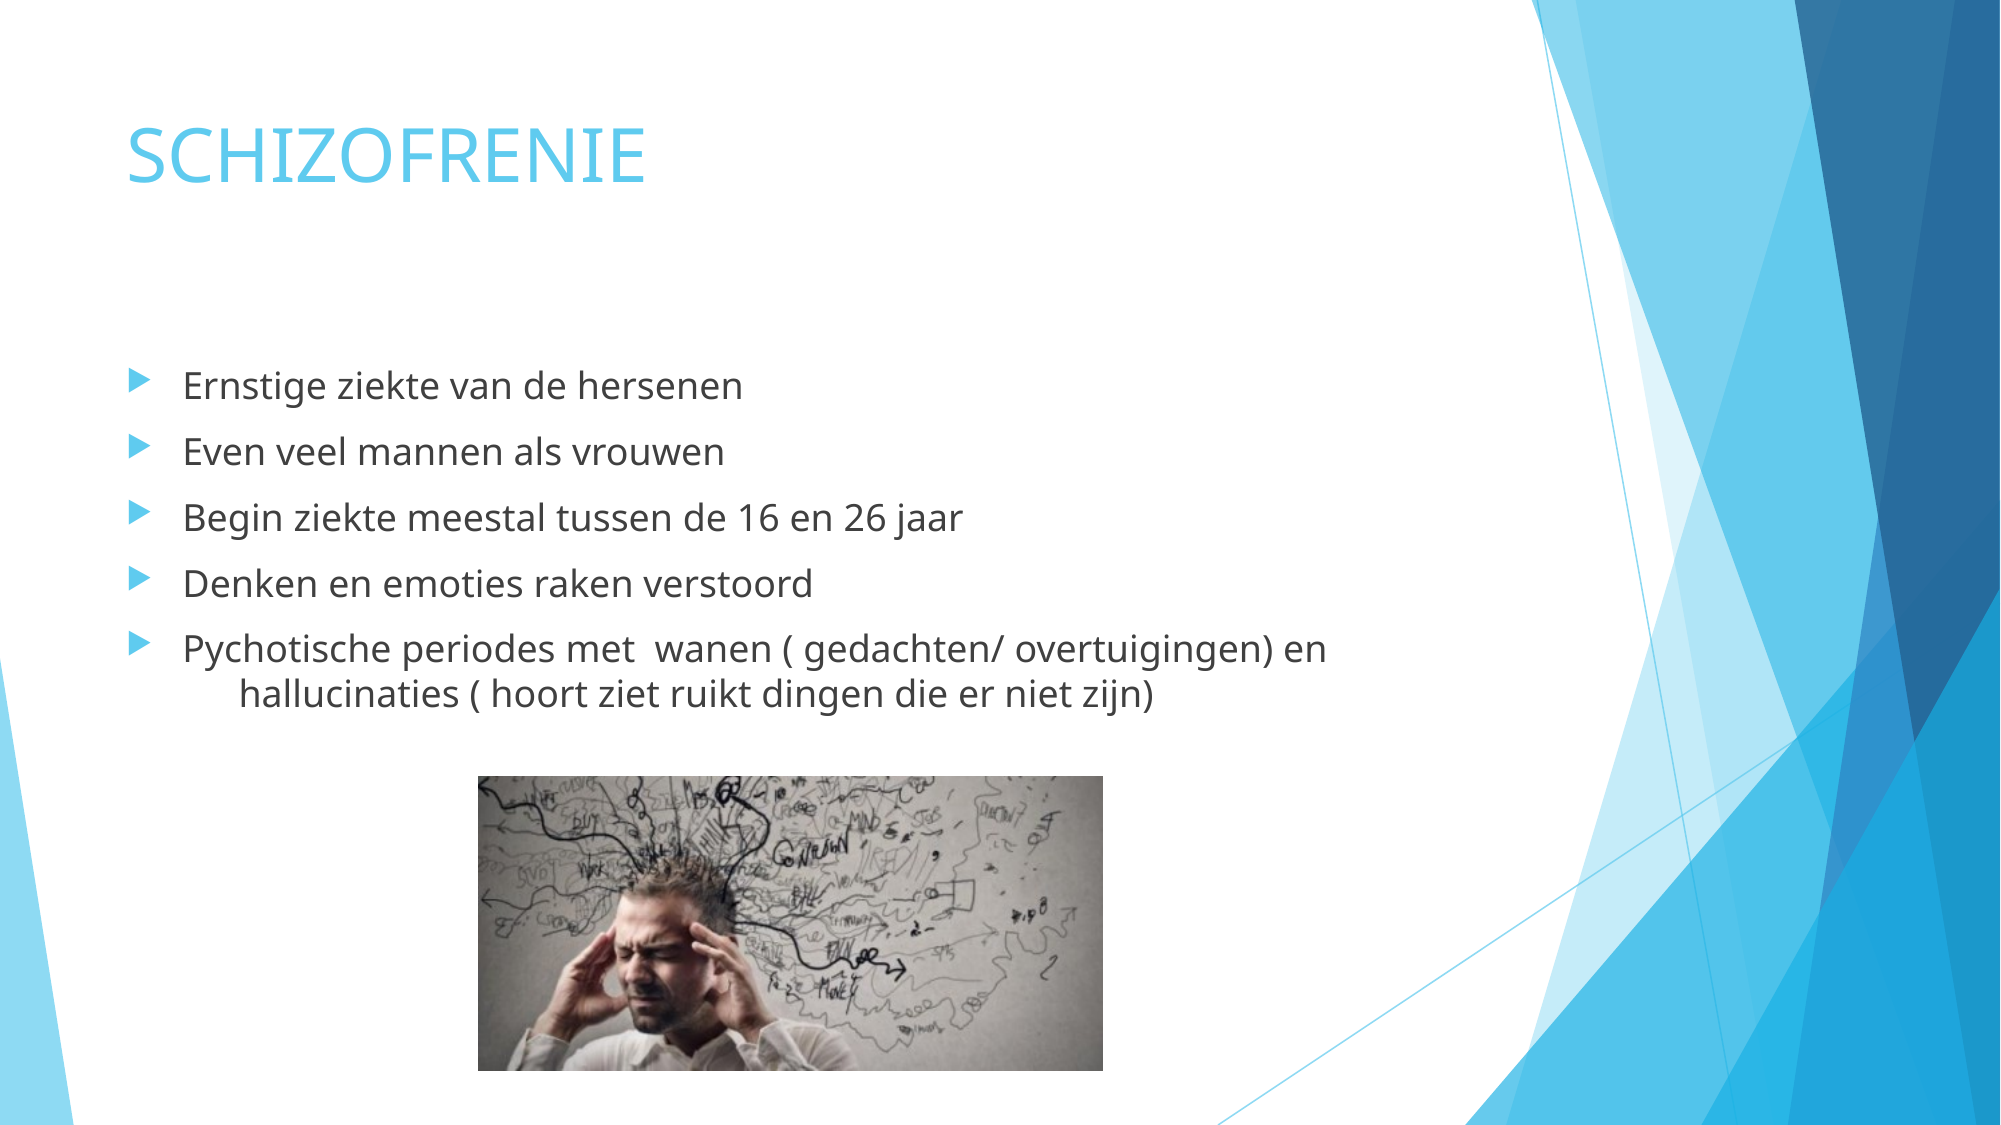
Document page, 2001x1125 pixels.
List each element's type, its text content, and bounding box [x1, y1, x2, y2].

list Ernstige ziekte van de hersenen Even veel mannen als vrouwen Begin ziekte meestal tussen de 16 en 26 jaar Denken en emoties raken verstoord Pychotische periodes met wanen ( gedachten/ overtuigingen) en hallucinaties ( hoort ziet ruikt dingen die er niet zijn) [111, 354, 1522, 992]
picture [478, 776, 1103, 1071]
title SCHIZOFRENIE [111, 99, 1522, 317]
